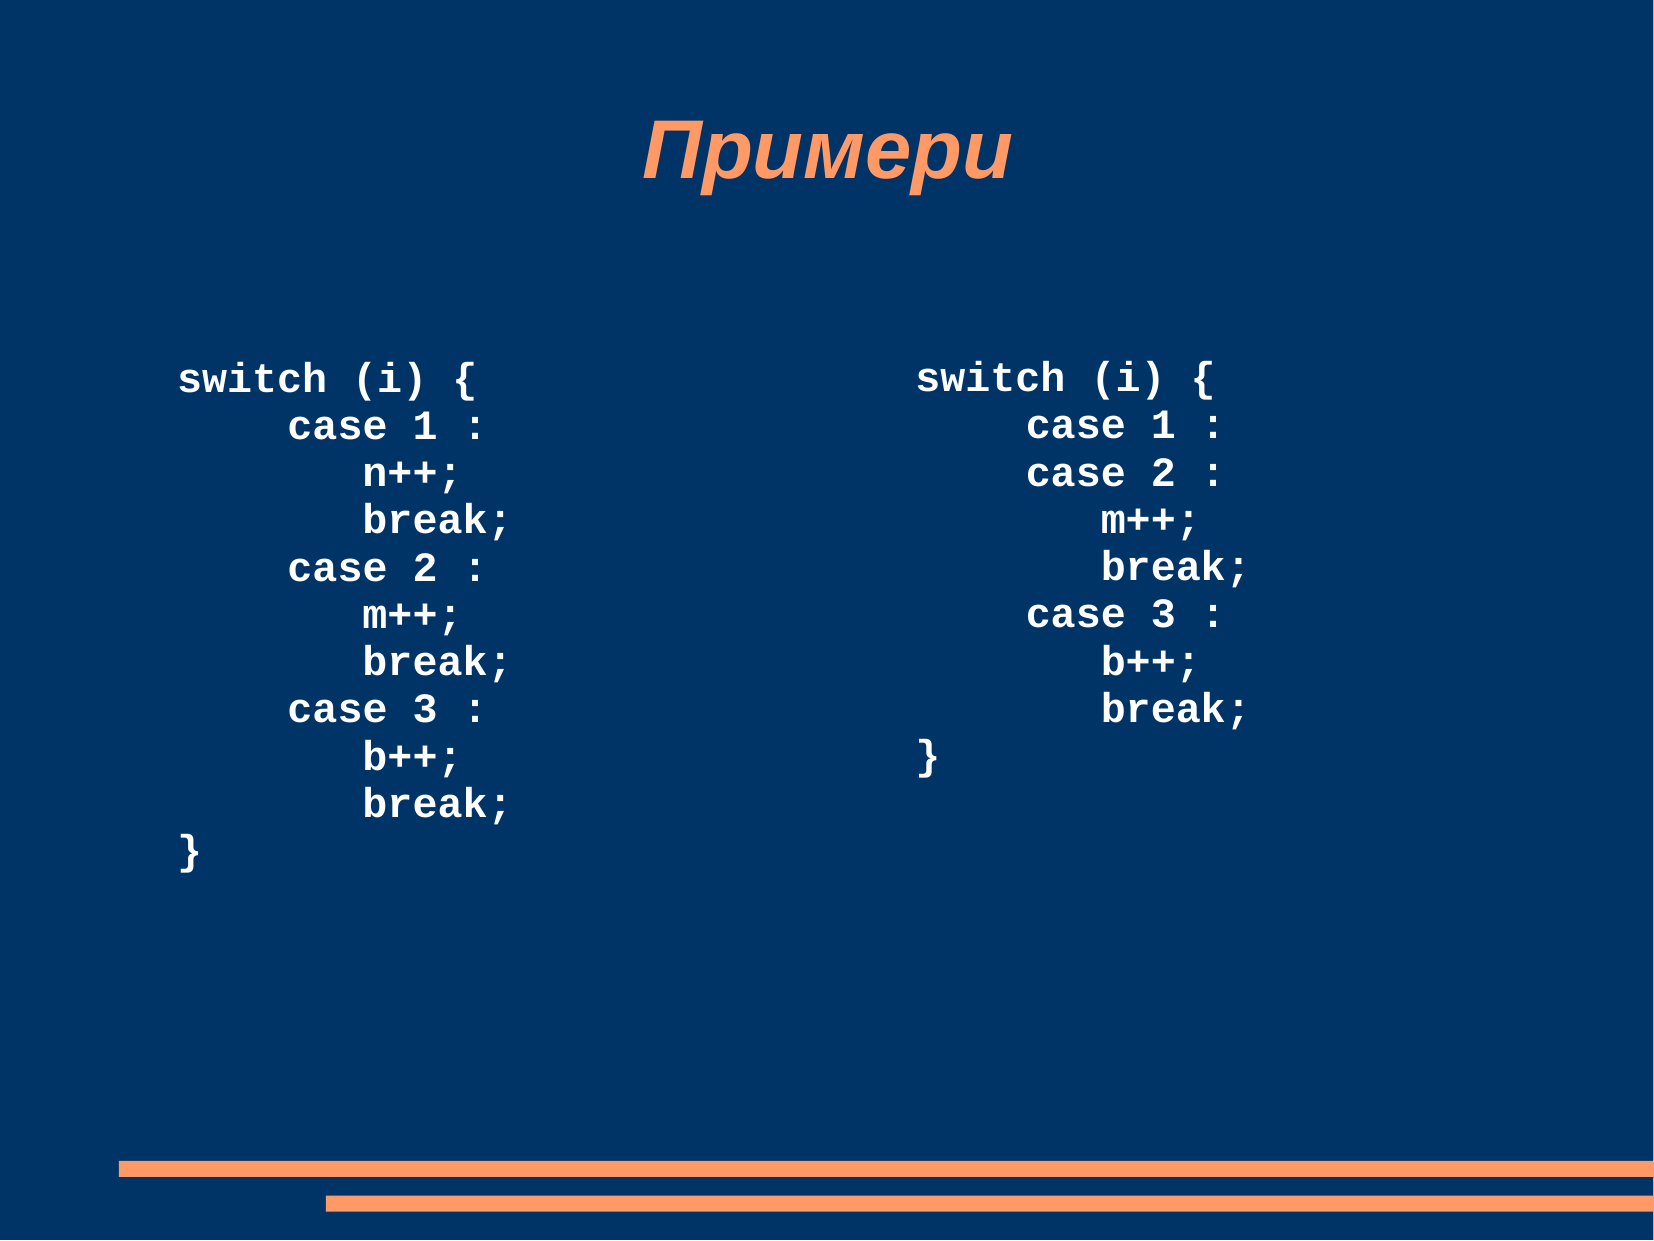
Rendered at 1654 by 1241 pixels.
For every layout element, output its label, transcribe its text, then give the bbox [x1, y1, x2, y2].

text_box switch (i) { case 1 : case 2 : m++; break; case 3 : b++; break; } [915, 354, 1359, 785]
title Примери [121, 53, 1534, 247]
text_box switch (i) { case 1 : n++; break; case 2 : m++; break; case 3 : b++; break; } [177, 354, 621, 880]
